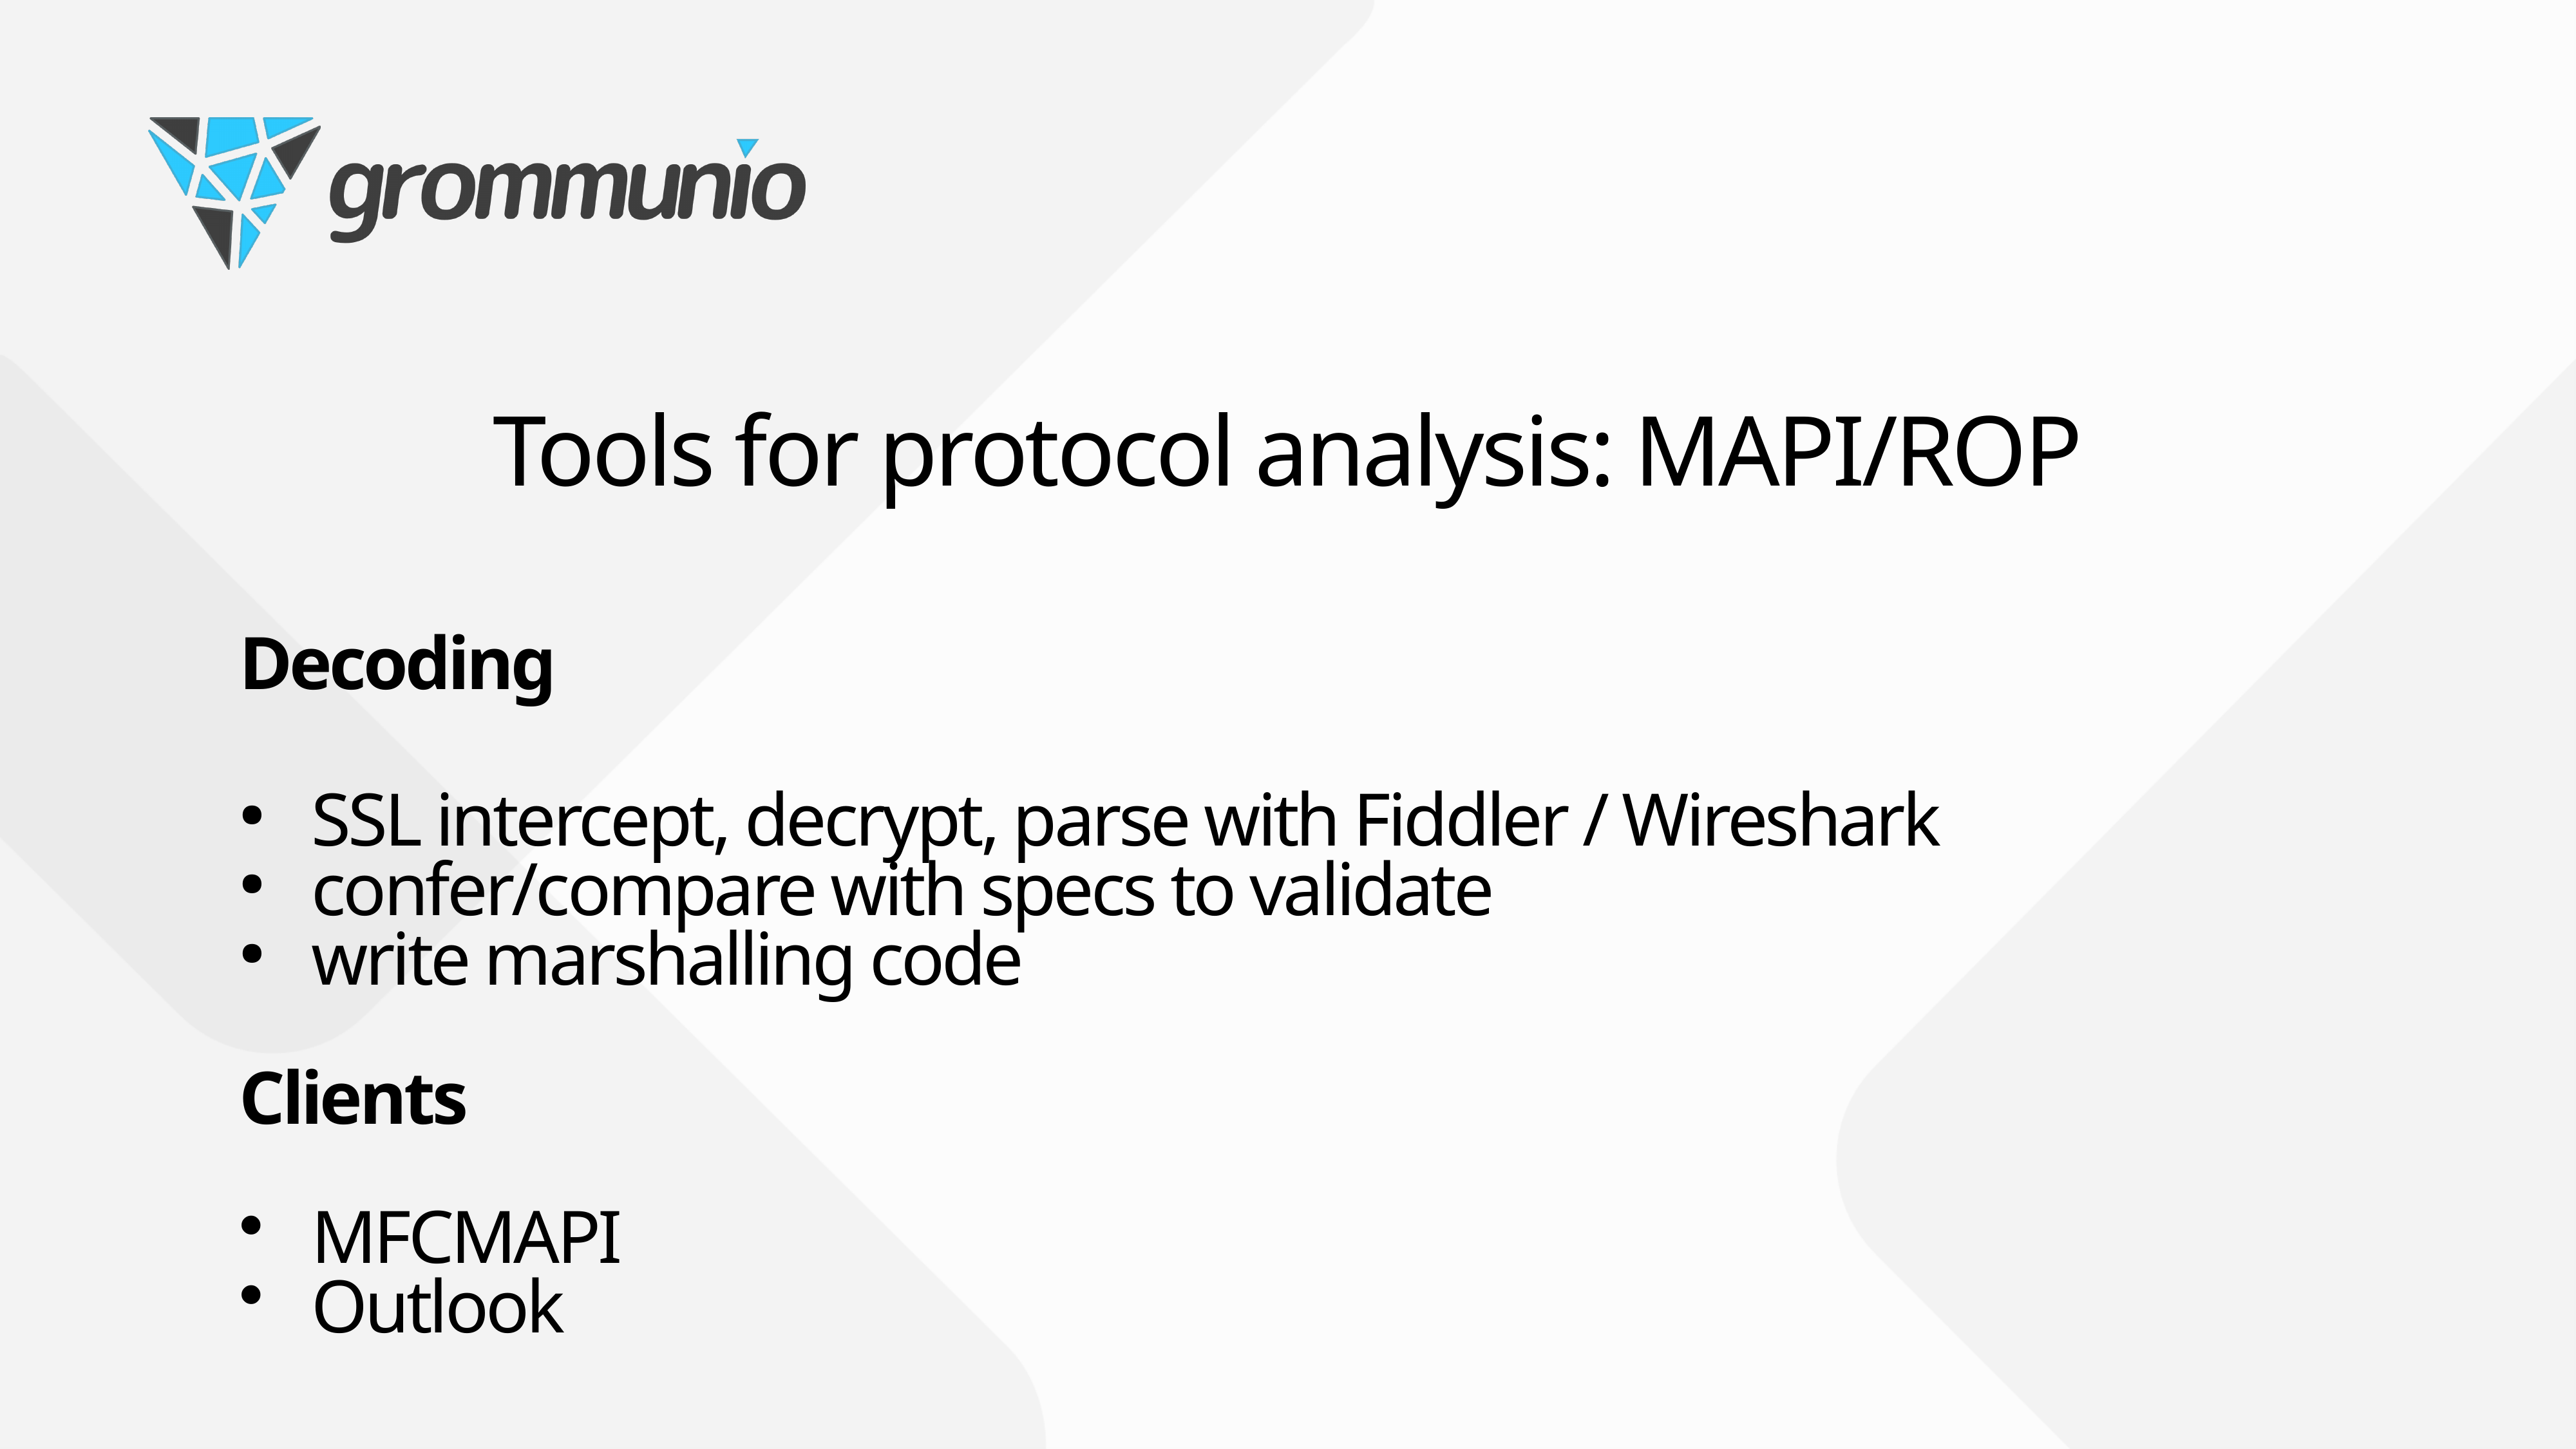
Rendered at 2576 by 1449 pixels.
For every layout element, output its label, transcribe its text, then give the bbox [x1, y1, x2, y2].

list Tools for protocol analysis: MAPI/ROP [127, 359, 2449, 558]
text_box Decoding SSL intercept, decrypt, parse with Fiddler / Wireshark confer/compare with specs to validate write marshalling code Clients MFCMAPI Outlook [233, 579, 2271, 1401]
picture [0, 0, 2576, 1449]
